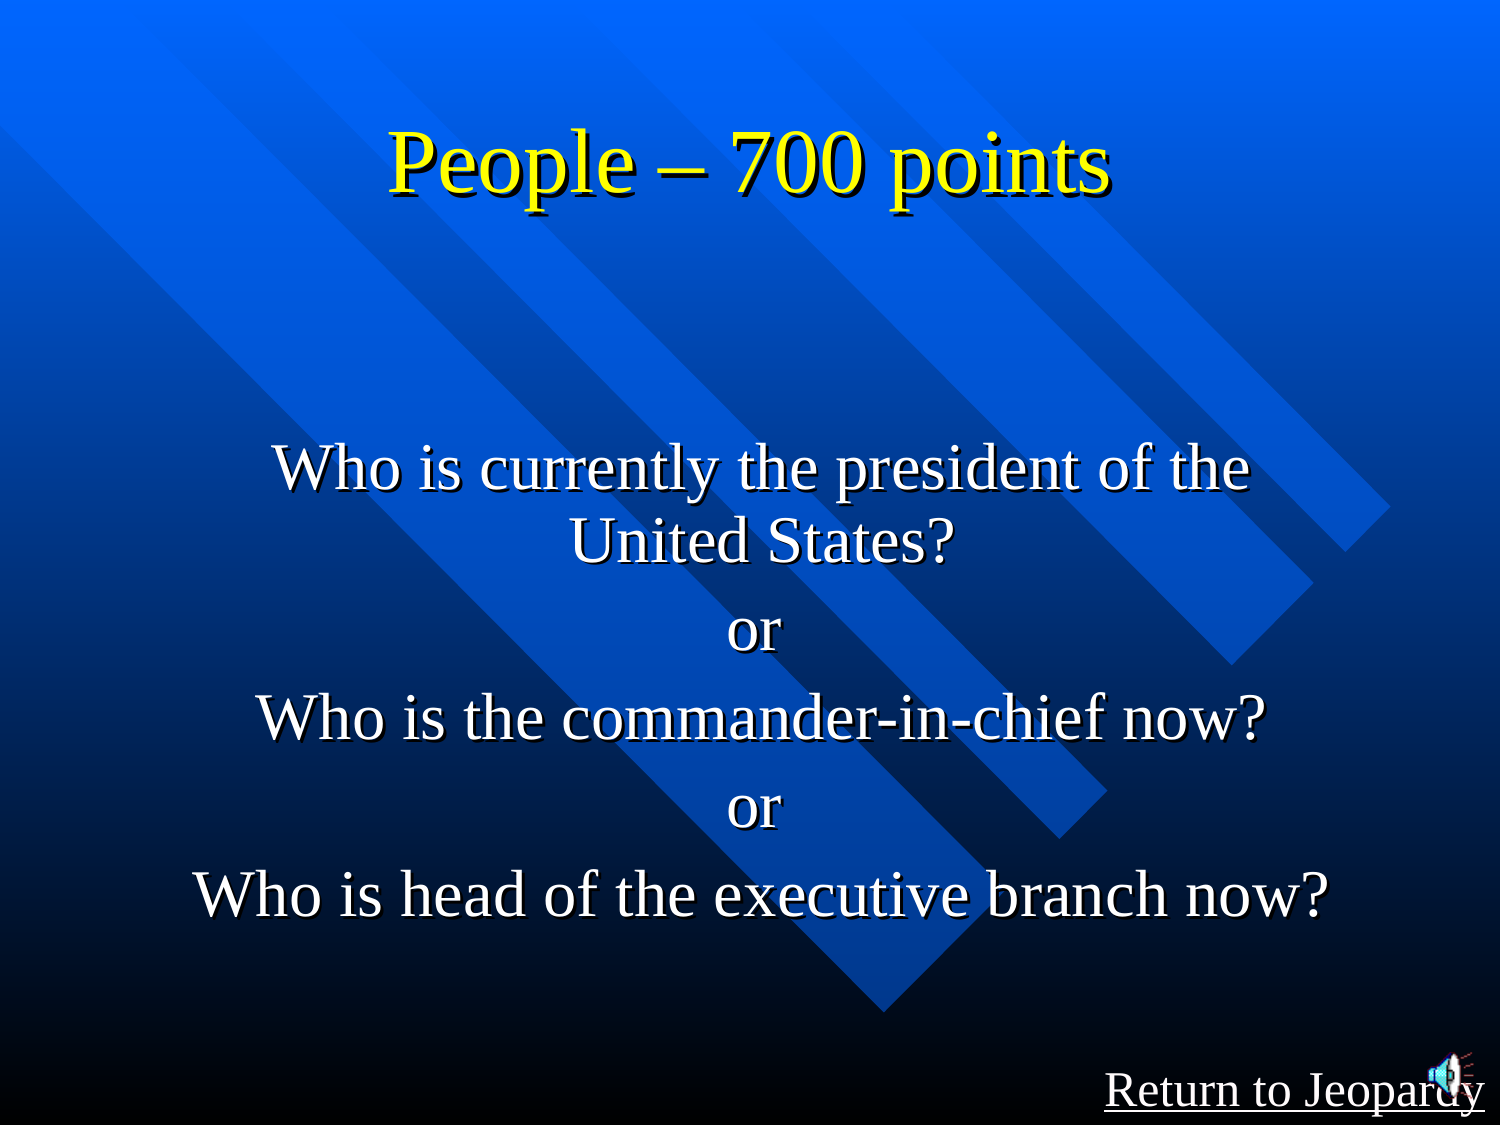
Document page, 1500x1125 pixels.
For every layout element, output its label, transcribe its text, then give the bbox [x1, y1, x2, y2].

picture [1426, 1051, 1477, 1102]
text_box Return to Jeopardy [1089, 1048, 1500, 1125]
subtitle Who is currently the president of the United States? or Who is the commander-in-chief now? or Who is head of the executive branch now? [174, 425, 1350, 951]
title People – 700 points [112, 62, 1388, 250]
